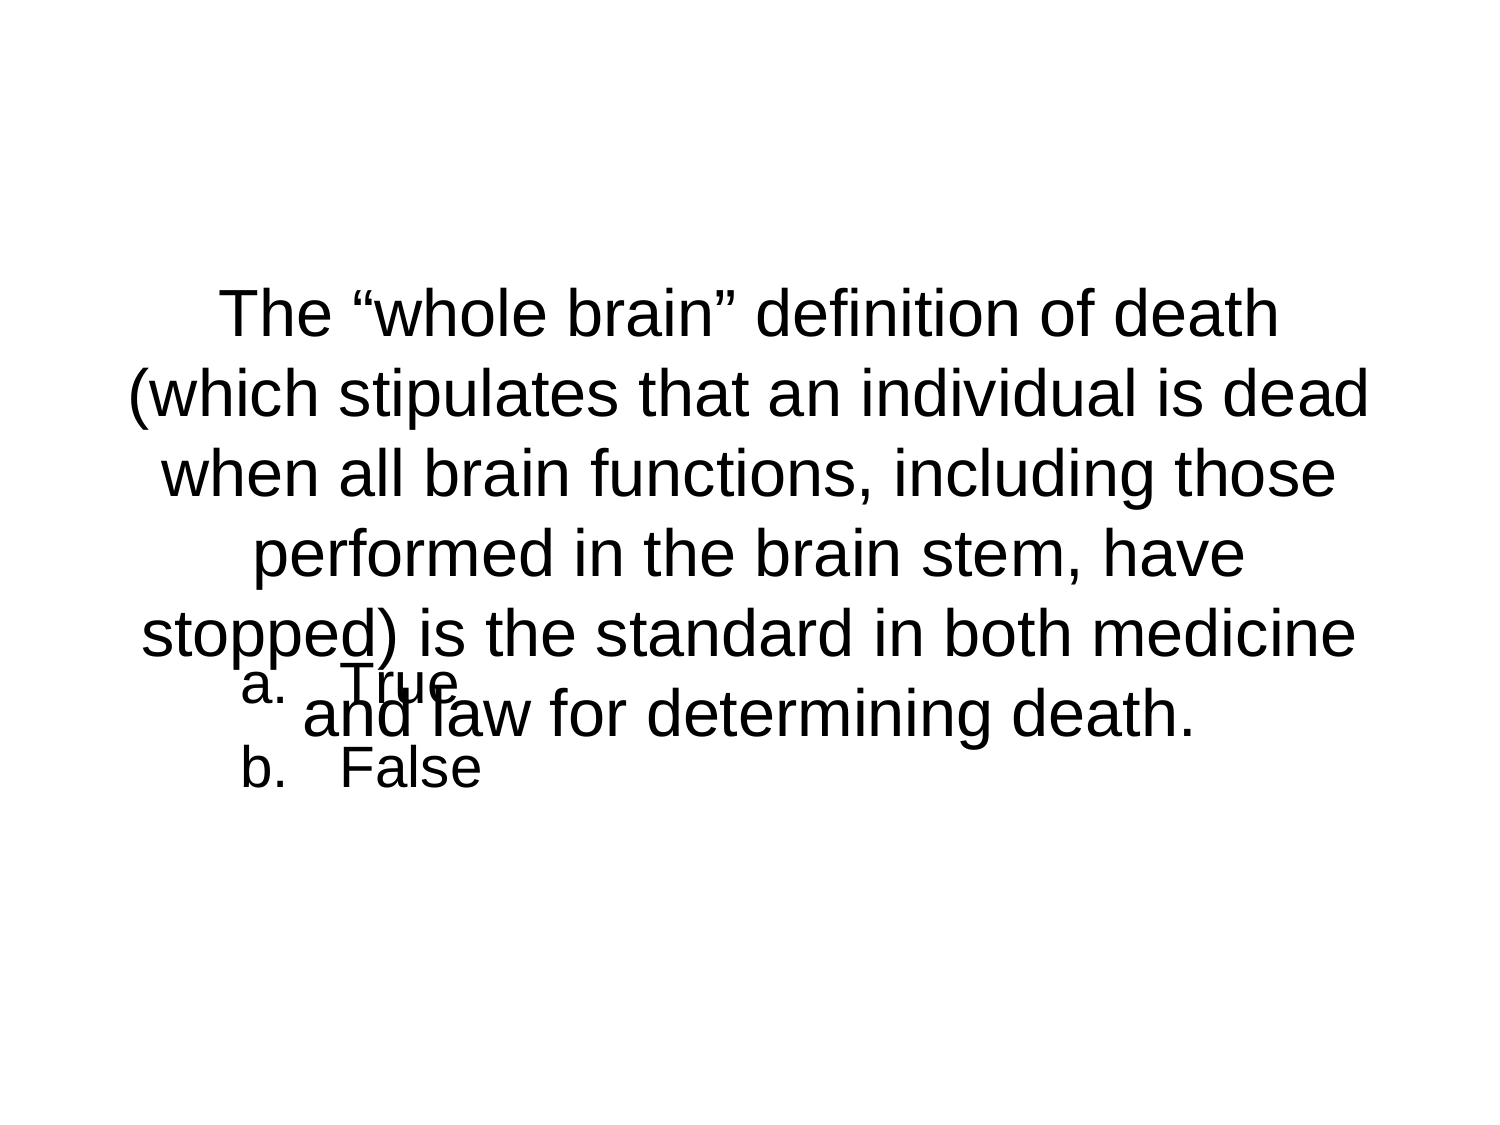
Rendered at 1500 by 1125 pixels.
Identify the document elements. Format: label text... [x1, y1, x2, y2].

title The “whole brain” definition of death (which stipulates that an individual is dead when all brain functions, including those performed in the brain stem, have stopped) is the standard in both medicine and law for determining death. [112, 262, 1388, 504]
subtitle True False [225, 637, 1276, 925]
